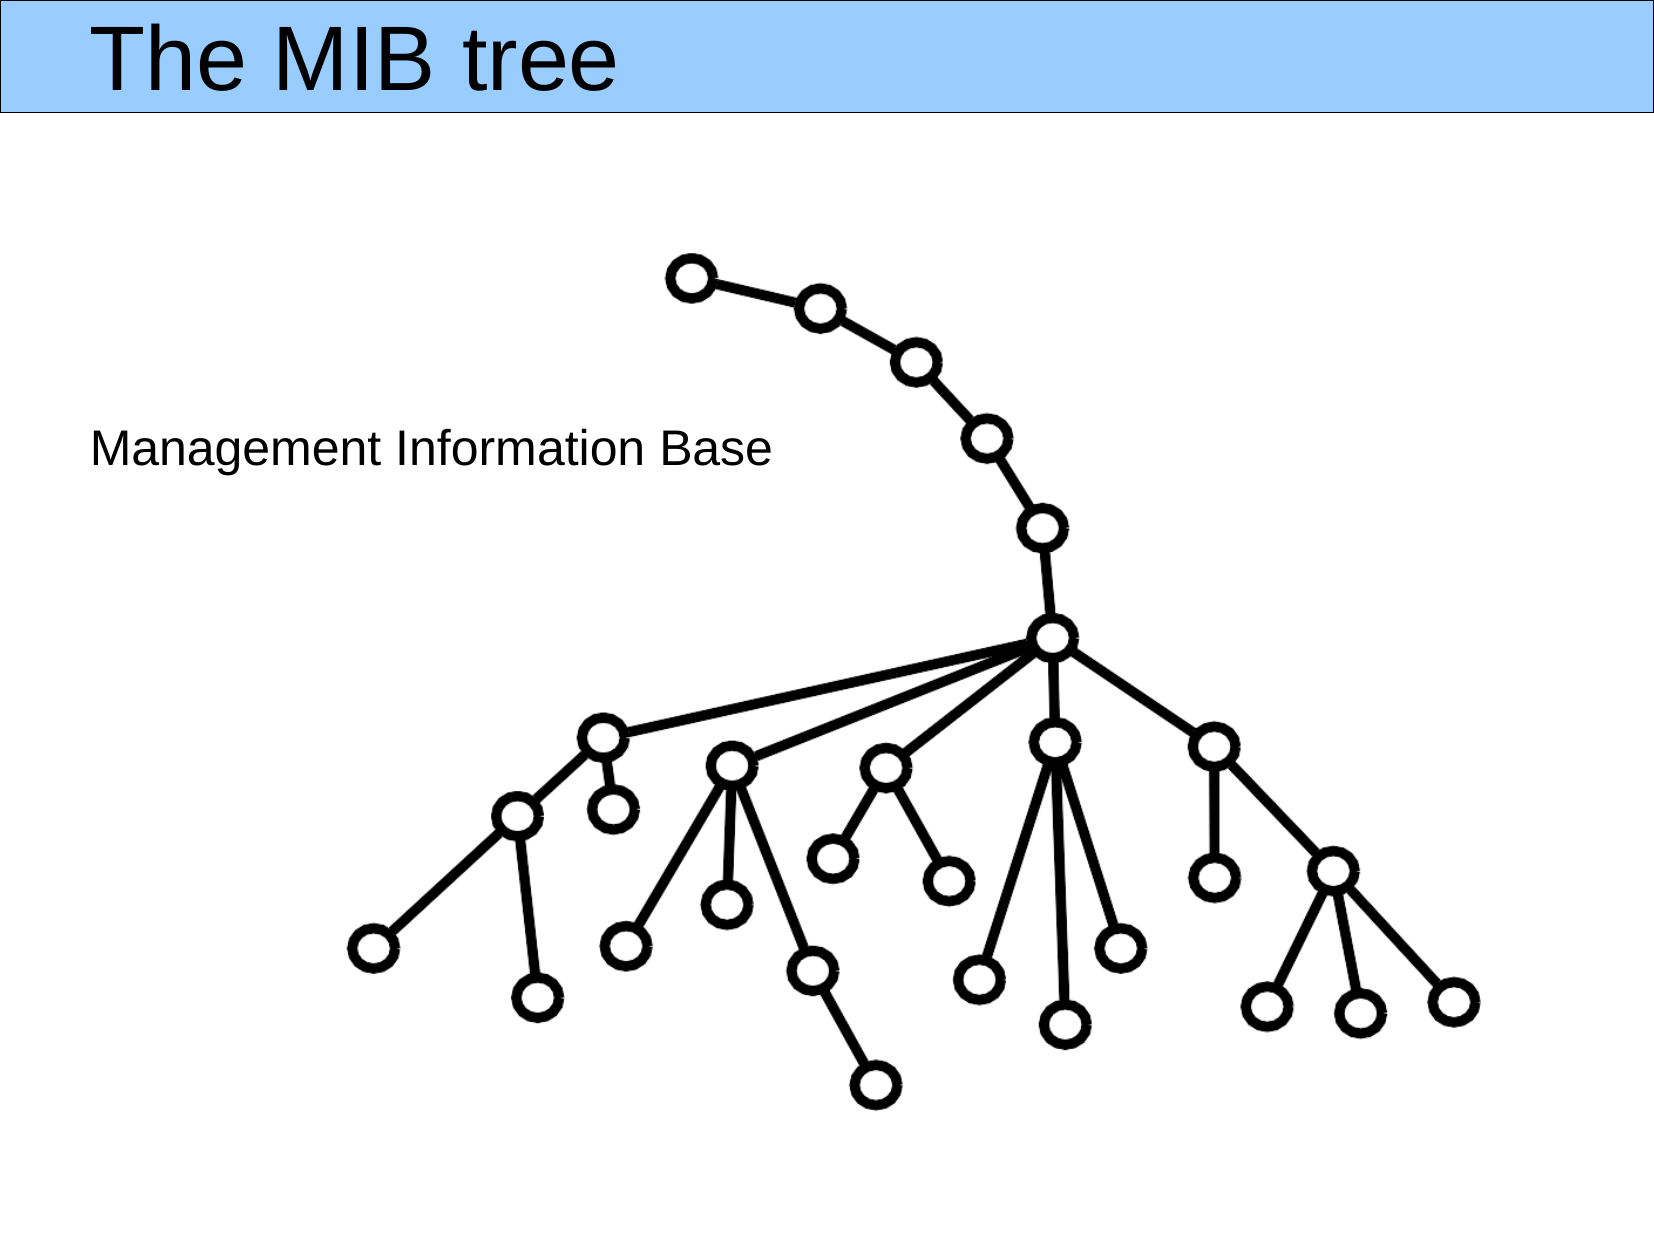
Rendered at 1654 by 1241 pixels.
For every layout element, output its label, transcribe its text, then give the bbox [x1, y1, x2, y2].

text_box The MIB tree [75, 0, 1276, 129]
picture [300, 224, 1501, 1124]
text_box Management Information Base [75, 412, 826, 490]
text_box [1276, 0, 1654, 113]
text_box [0, 0, 75, 113]
